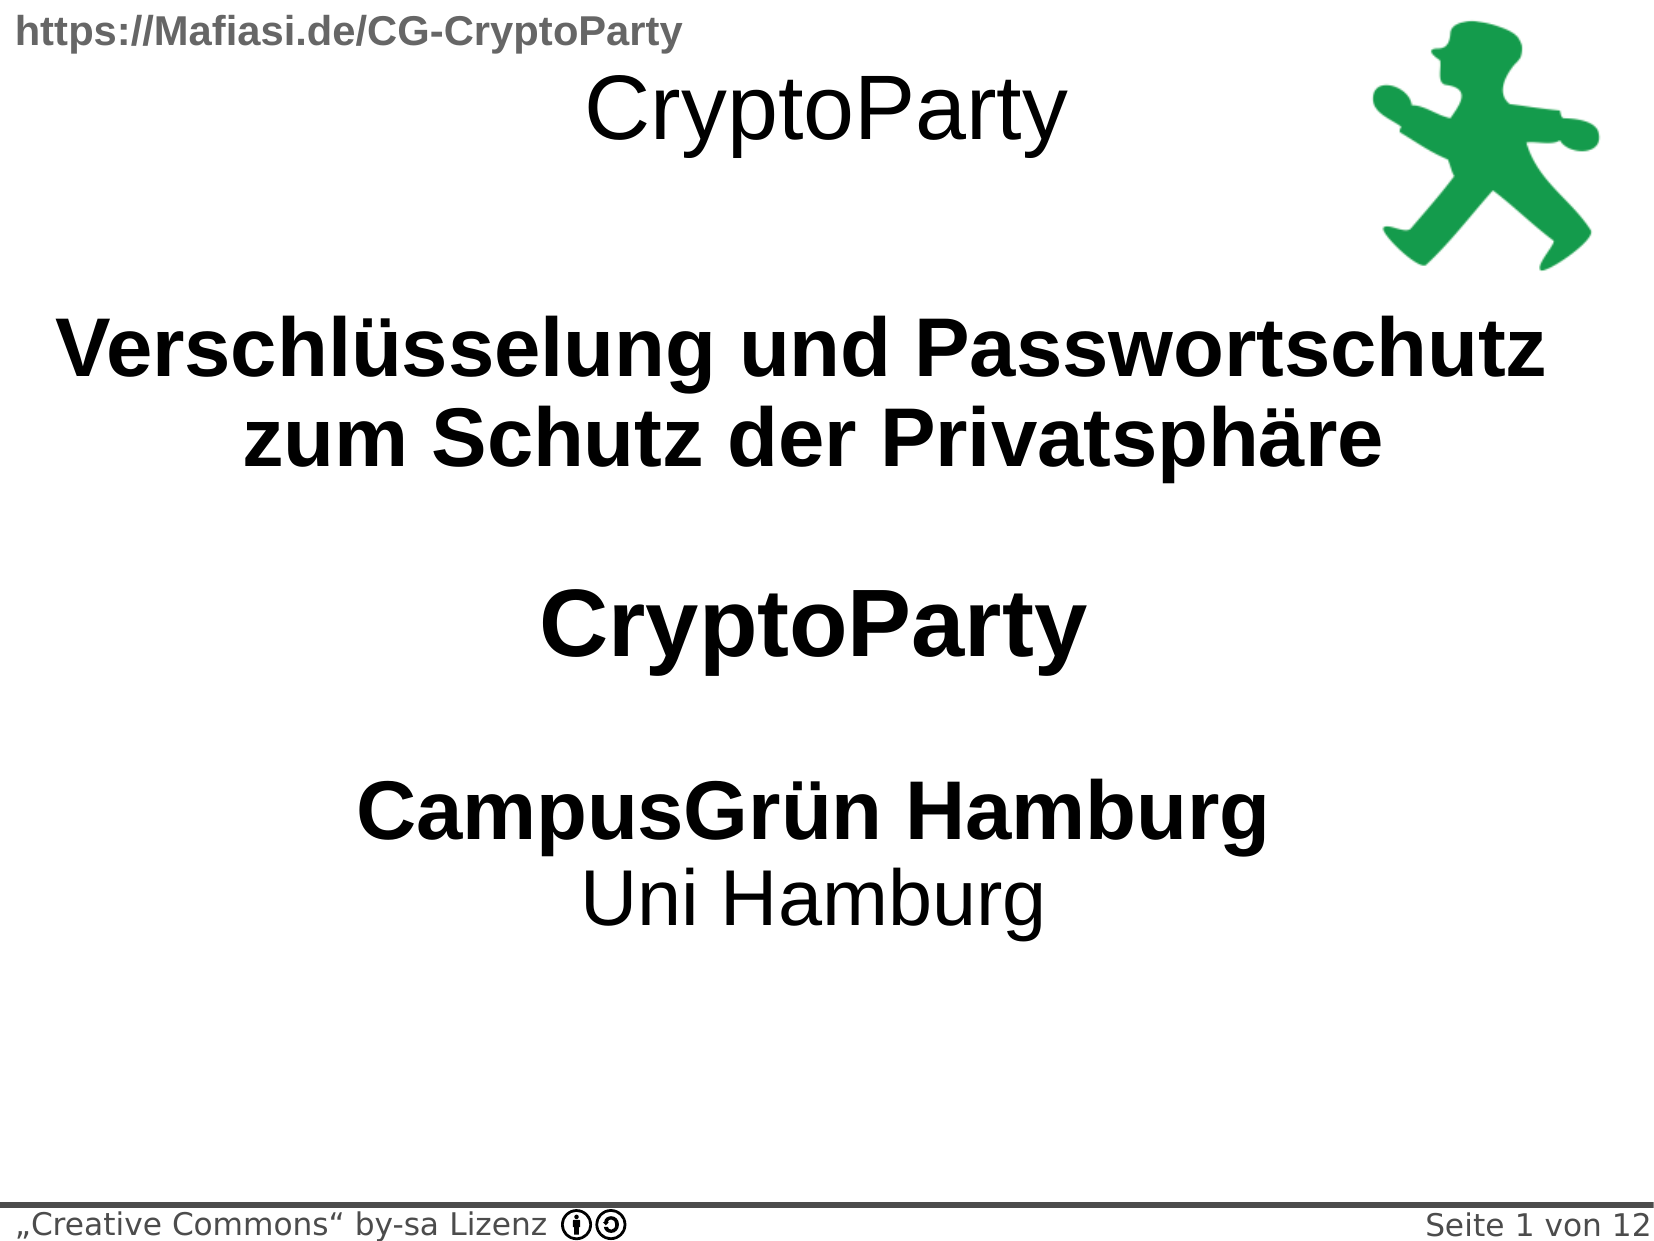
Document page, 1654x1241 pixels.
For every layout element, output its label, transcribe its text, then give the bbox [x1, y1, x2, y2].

picture [1317, 0, 1654, 313]
title Verschlüsselung und Passwortschutz zum Schutz der Privatsphäre CryptoParty CampusGrün Hamburg Uni Hamburg [40, 206, 1606, 656]
